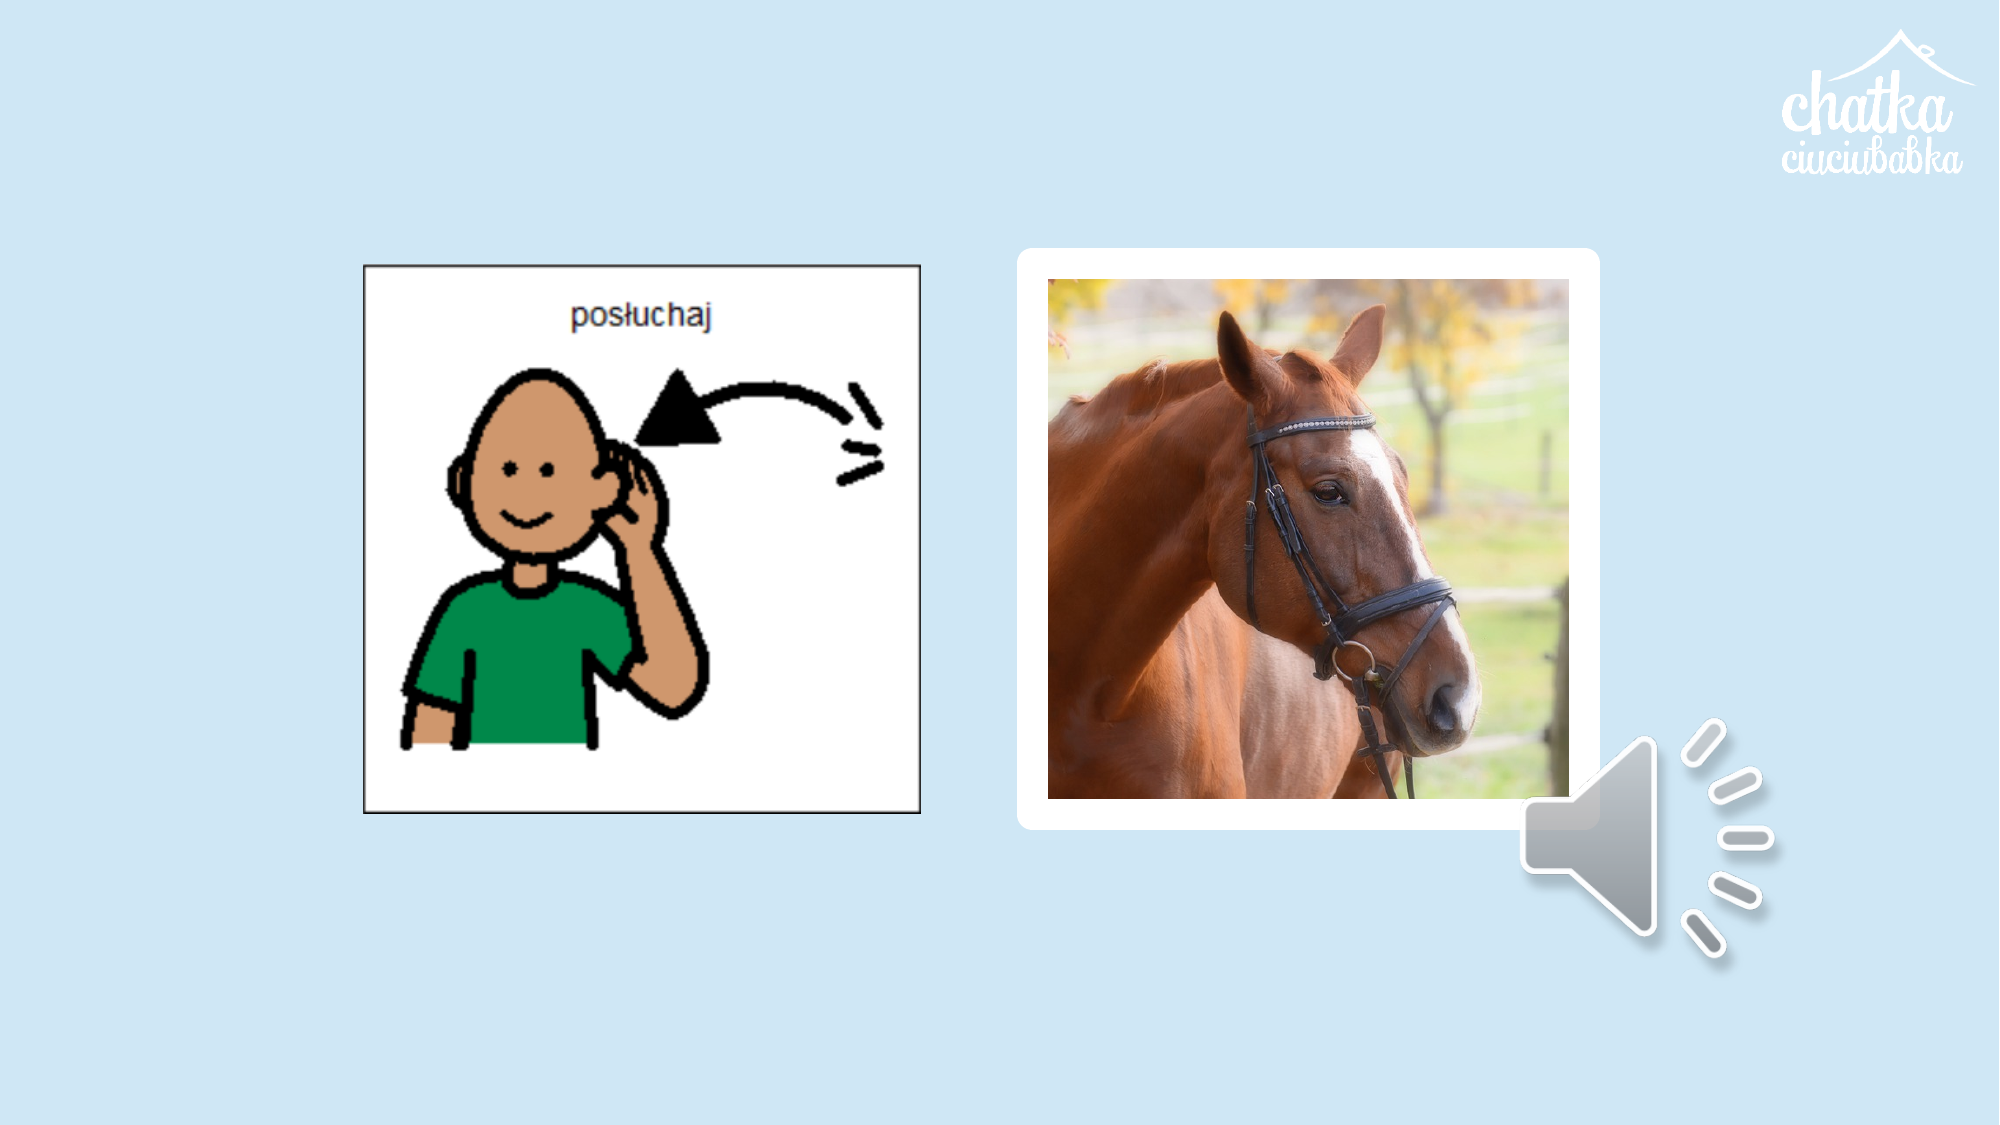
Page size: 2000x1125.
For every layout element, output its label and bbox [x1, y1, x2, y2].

picture [1755, 5, 1991, 241]
picture [1047, 278, 1790, 981]
picture [363, 264, 921, 814]
